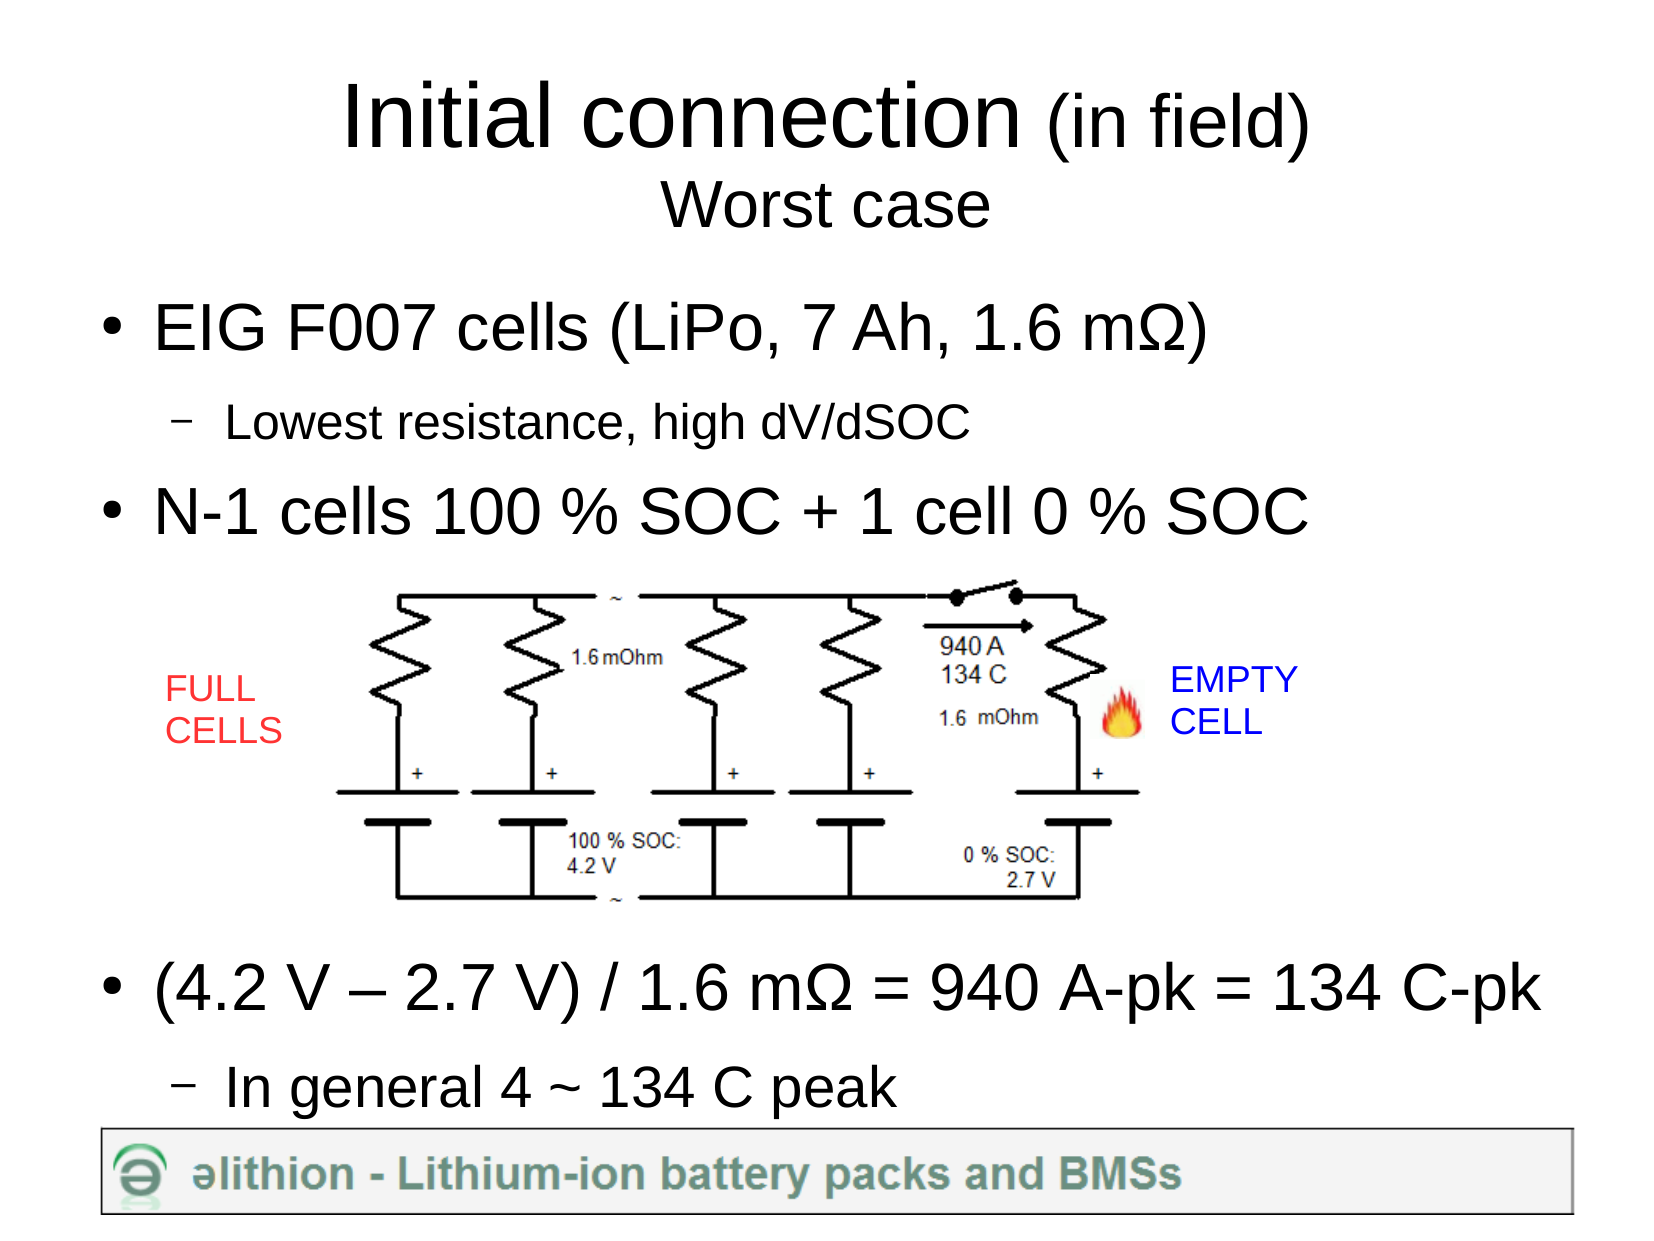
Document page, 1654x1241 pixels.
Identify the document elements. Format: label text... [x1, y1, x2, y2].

picture [330, 569, 1145, 908]
list (4.2 V – 2.7 V) / 1.6 mΩ = 940 A-pk = 134 C-pk In general 4 ~ 134 C peak [82, 950, 1591, 1120]
list EIG F007 cells (LiPo, 7 Ah, 1.6 mΩ) Lowest resistance, high dV/dSOC N-1 cells 100 % SOC + 1 cell 0 % SOC [82, 290, 1591, 571]
text_box FULL CELLS [150, 660, 346, 759]
text_box EMPTY CELL [1155, 651, 1351, 751]
picture [98, 1125, 1576, 1215]
title Initial connection (in field) Worst case [82, 64, 1571, 242]
